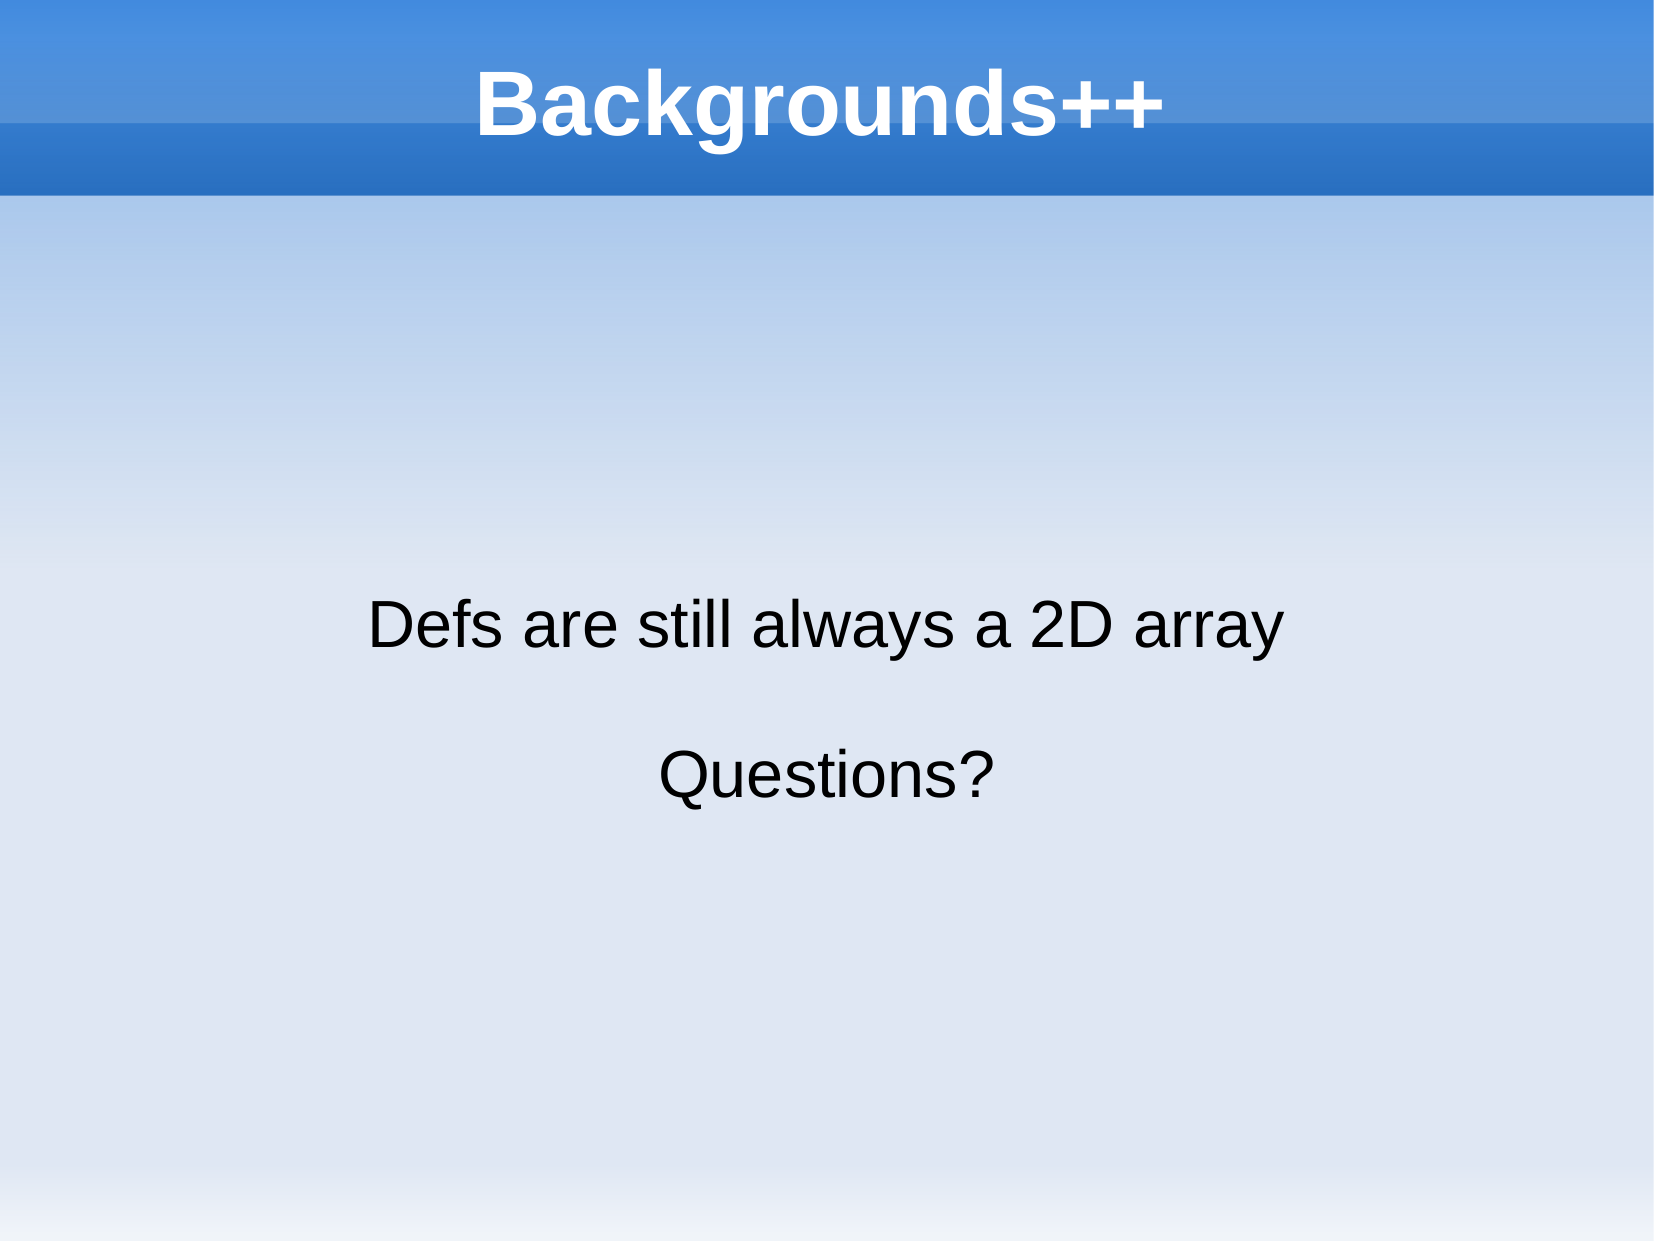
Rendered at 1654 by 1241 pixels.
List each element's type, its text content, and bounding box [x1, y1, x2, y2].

title Backgrounds++ [76, 0, 1565, 208]
picture [0, 0, 1654, 1241]
subtitle Defs are still always a 2D array Questions? [82, 290, 1571, 1109]
